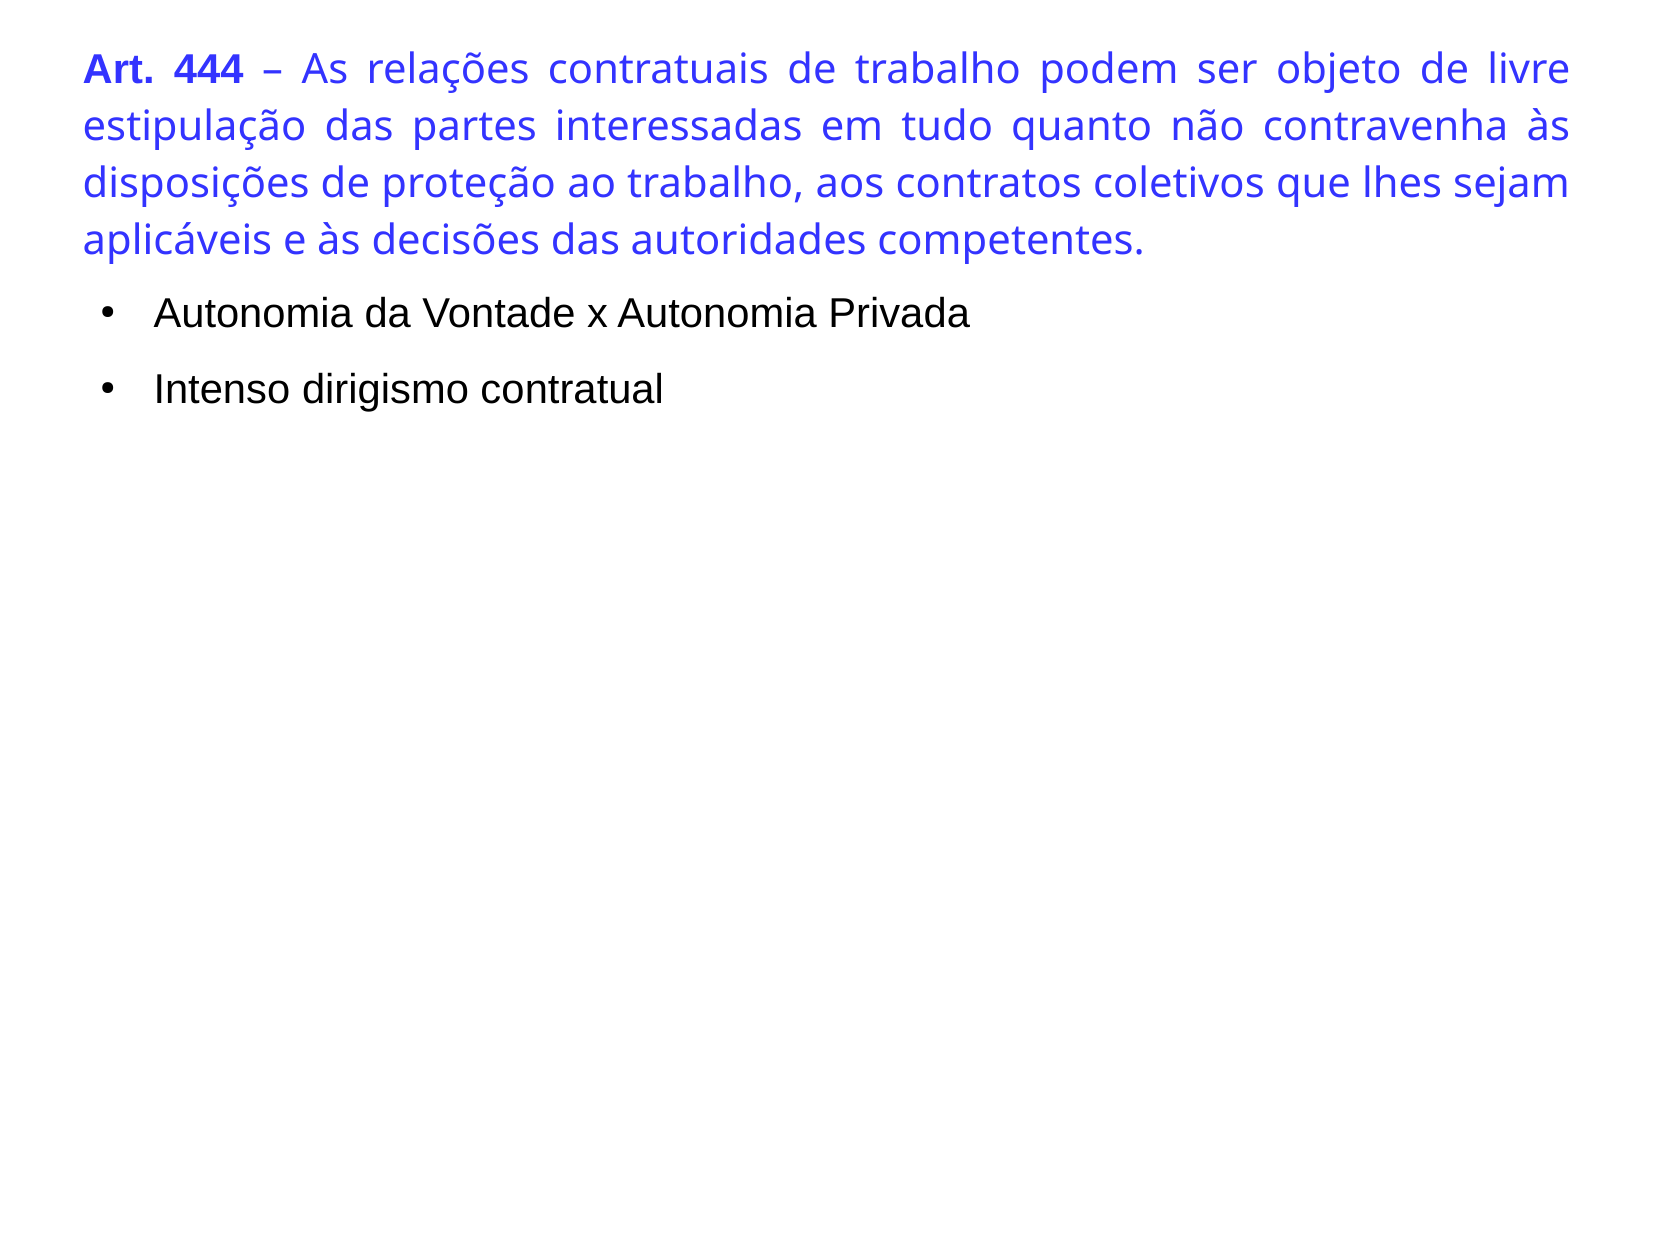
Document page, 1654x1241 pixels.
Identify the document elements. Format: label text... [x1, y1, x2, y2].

list Autonomia da Vontade x Autonomia Privada Intenso dirigismo contratual [82, 290, 1571, 1010]
title Art. 444 – As relações contratuais de trabalho podem ser objeto de livre estipulação das partes interessadas em tudo quanto não contravenha às disposições de proteção ao trabalho, aos contratos coletivos que lhes sejam aplicáveis e às decisões das autoridades competentes. [82, 49, 1571, 257]
